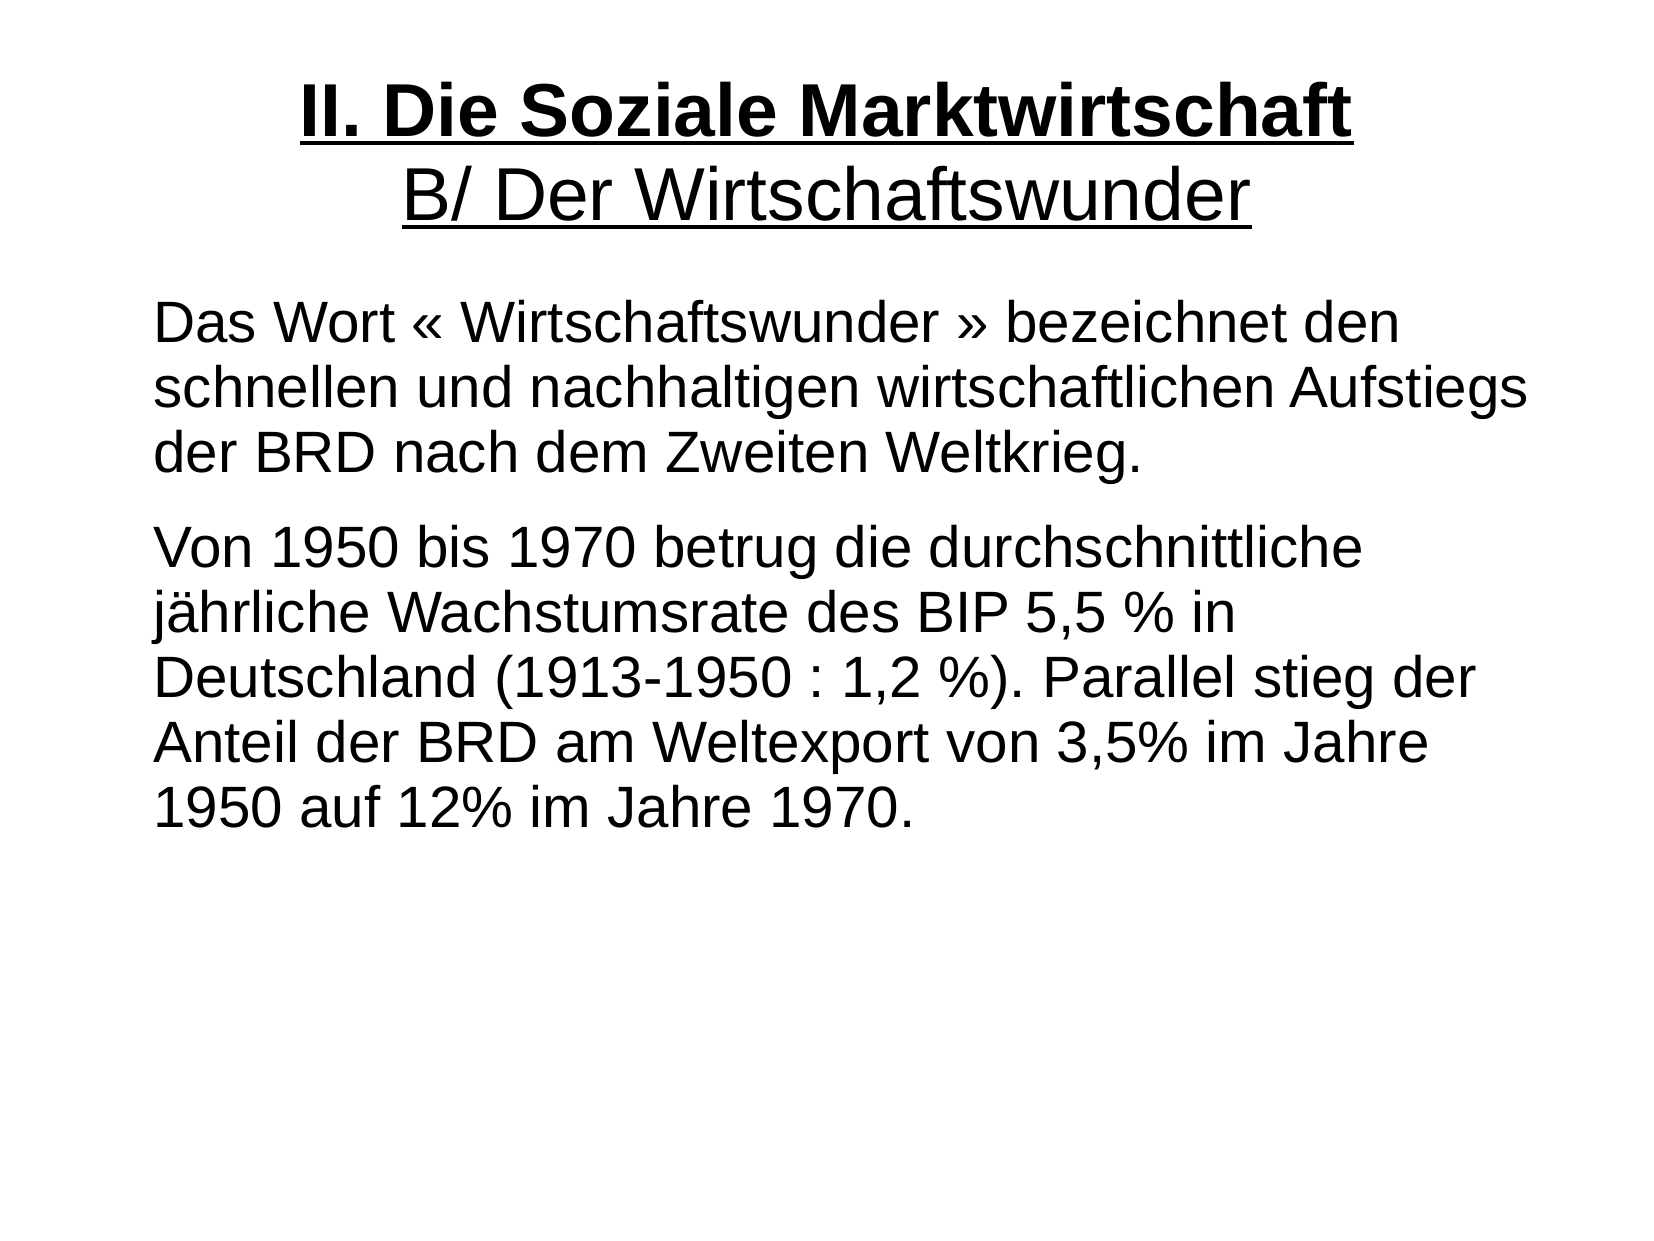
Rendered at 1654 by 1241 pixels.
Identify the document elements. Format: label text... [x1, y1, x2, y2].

list Das Wort « Wirtschaftswunder » bezeichnet den schnellen und nachhaltigen wirtschaftlichen Aufstiegs der BRD nach dem Zweiten Weltkrieg. Von 1950 bis 1970 betrug die durchschnittliche jährliche Wachstumsrate des BIP 5,5 % in Deutschland (1913-1950 : 1,2 %). Parallel stieg der Anteil der BRD am Weltexport von 3,5% im Jahre 1950 auf 12% im Jahre 1970. [82, 290, 1571, 1109]
title II. Die Soziale Marktwirtschaft B/ Der Wirtschaftswunder [82, 49, 1571, 257]
